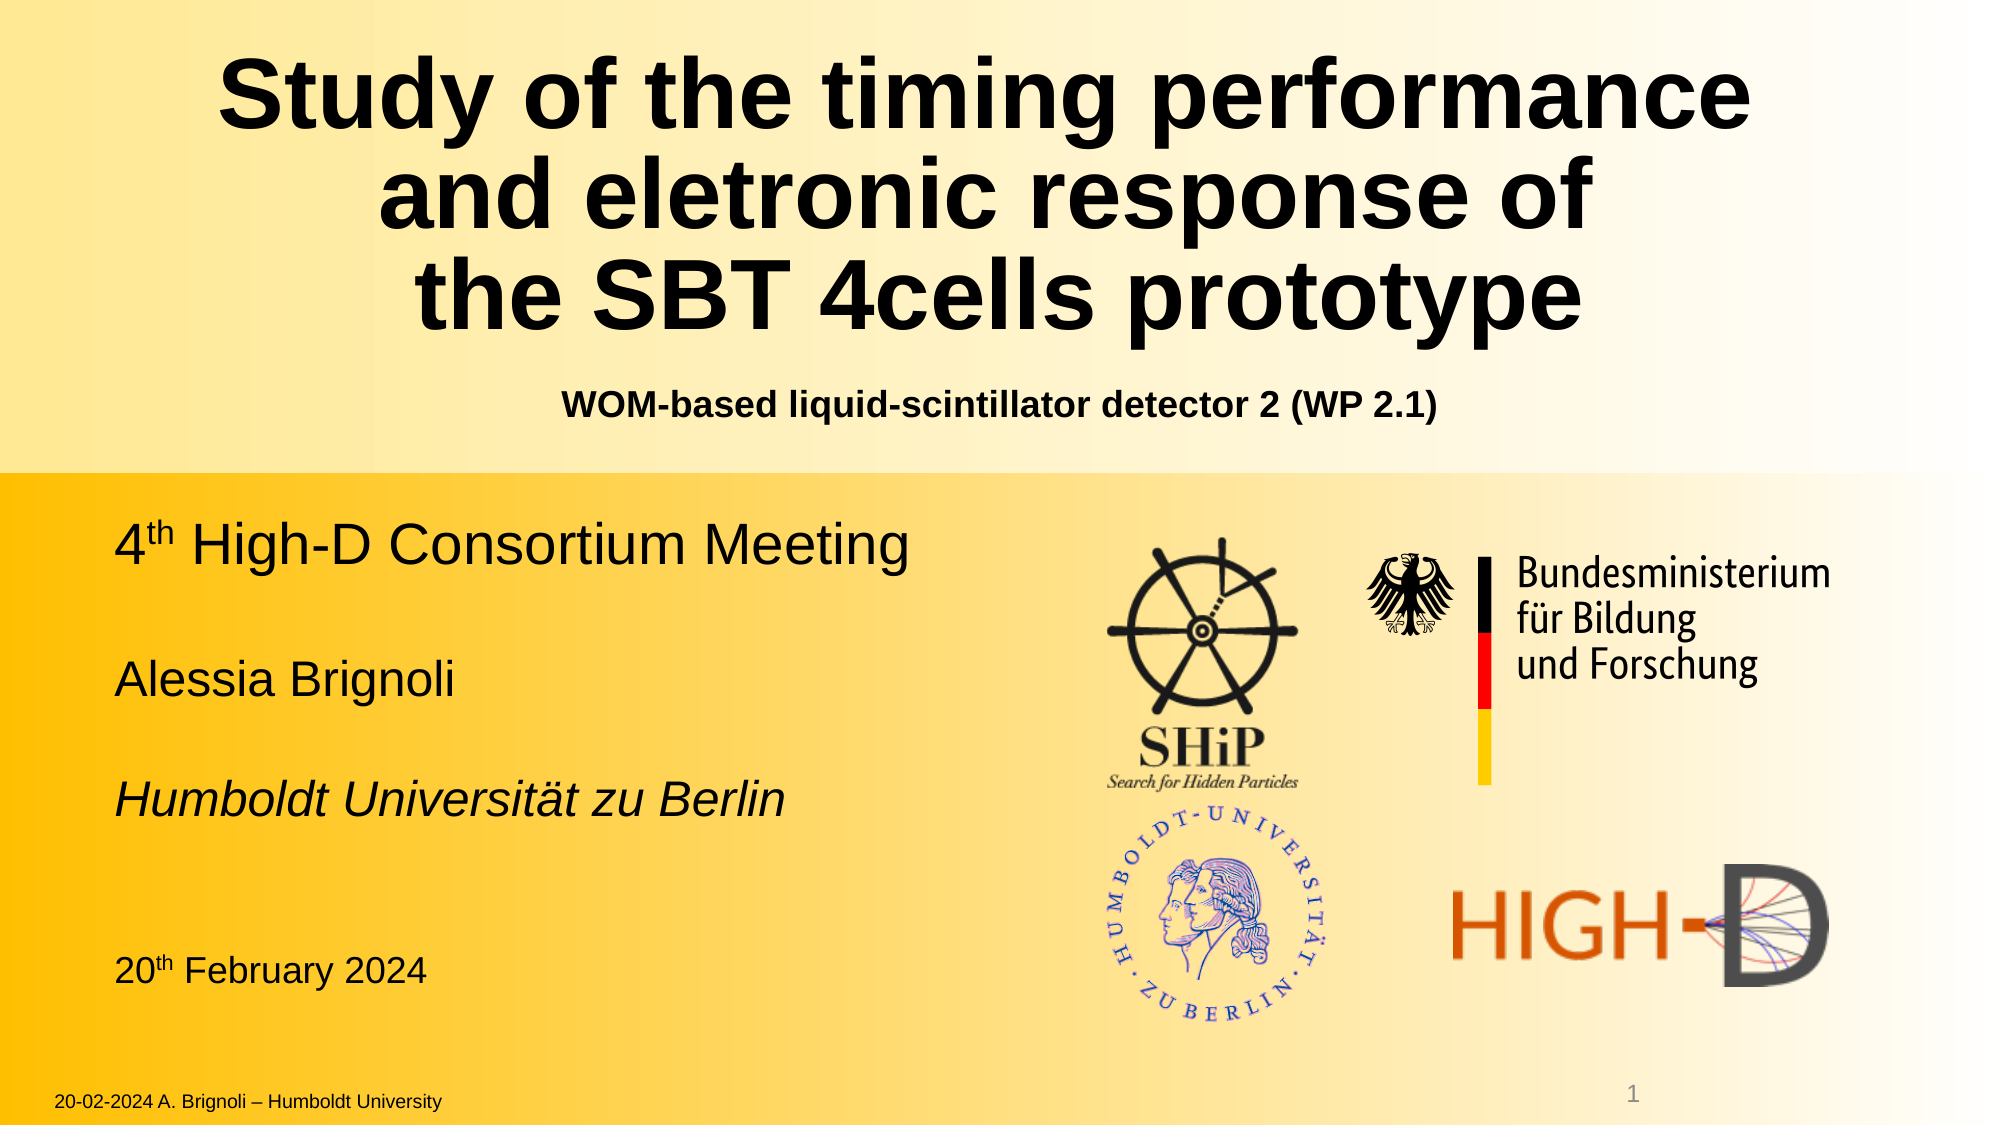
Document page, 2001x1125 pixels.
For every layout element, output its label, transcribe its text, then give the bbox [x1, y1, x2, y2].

text_box 4th High-D Consortium Meeting Alessia Brignoli Humboldt Universität zu Berlin 20th February 2024 [0, 498, 1056, 1089]
text_box 20-02-2024 A. Brignoli – Humboldt University [0, 1084, 502, 1121]
text_box Study of the timing performance and eletronic response of the SBT 4cells prototype WOM-based liquid-scintillator detector 2 (WP 2.1) [0, 0, 2001, 473]
text_box <number> [1410, 1065, 1856, 1121]
picture [1098, 473, 1919, 1031]
